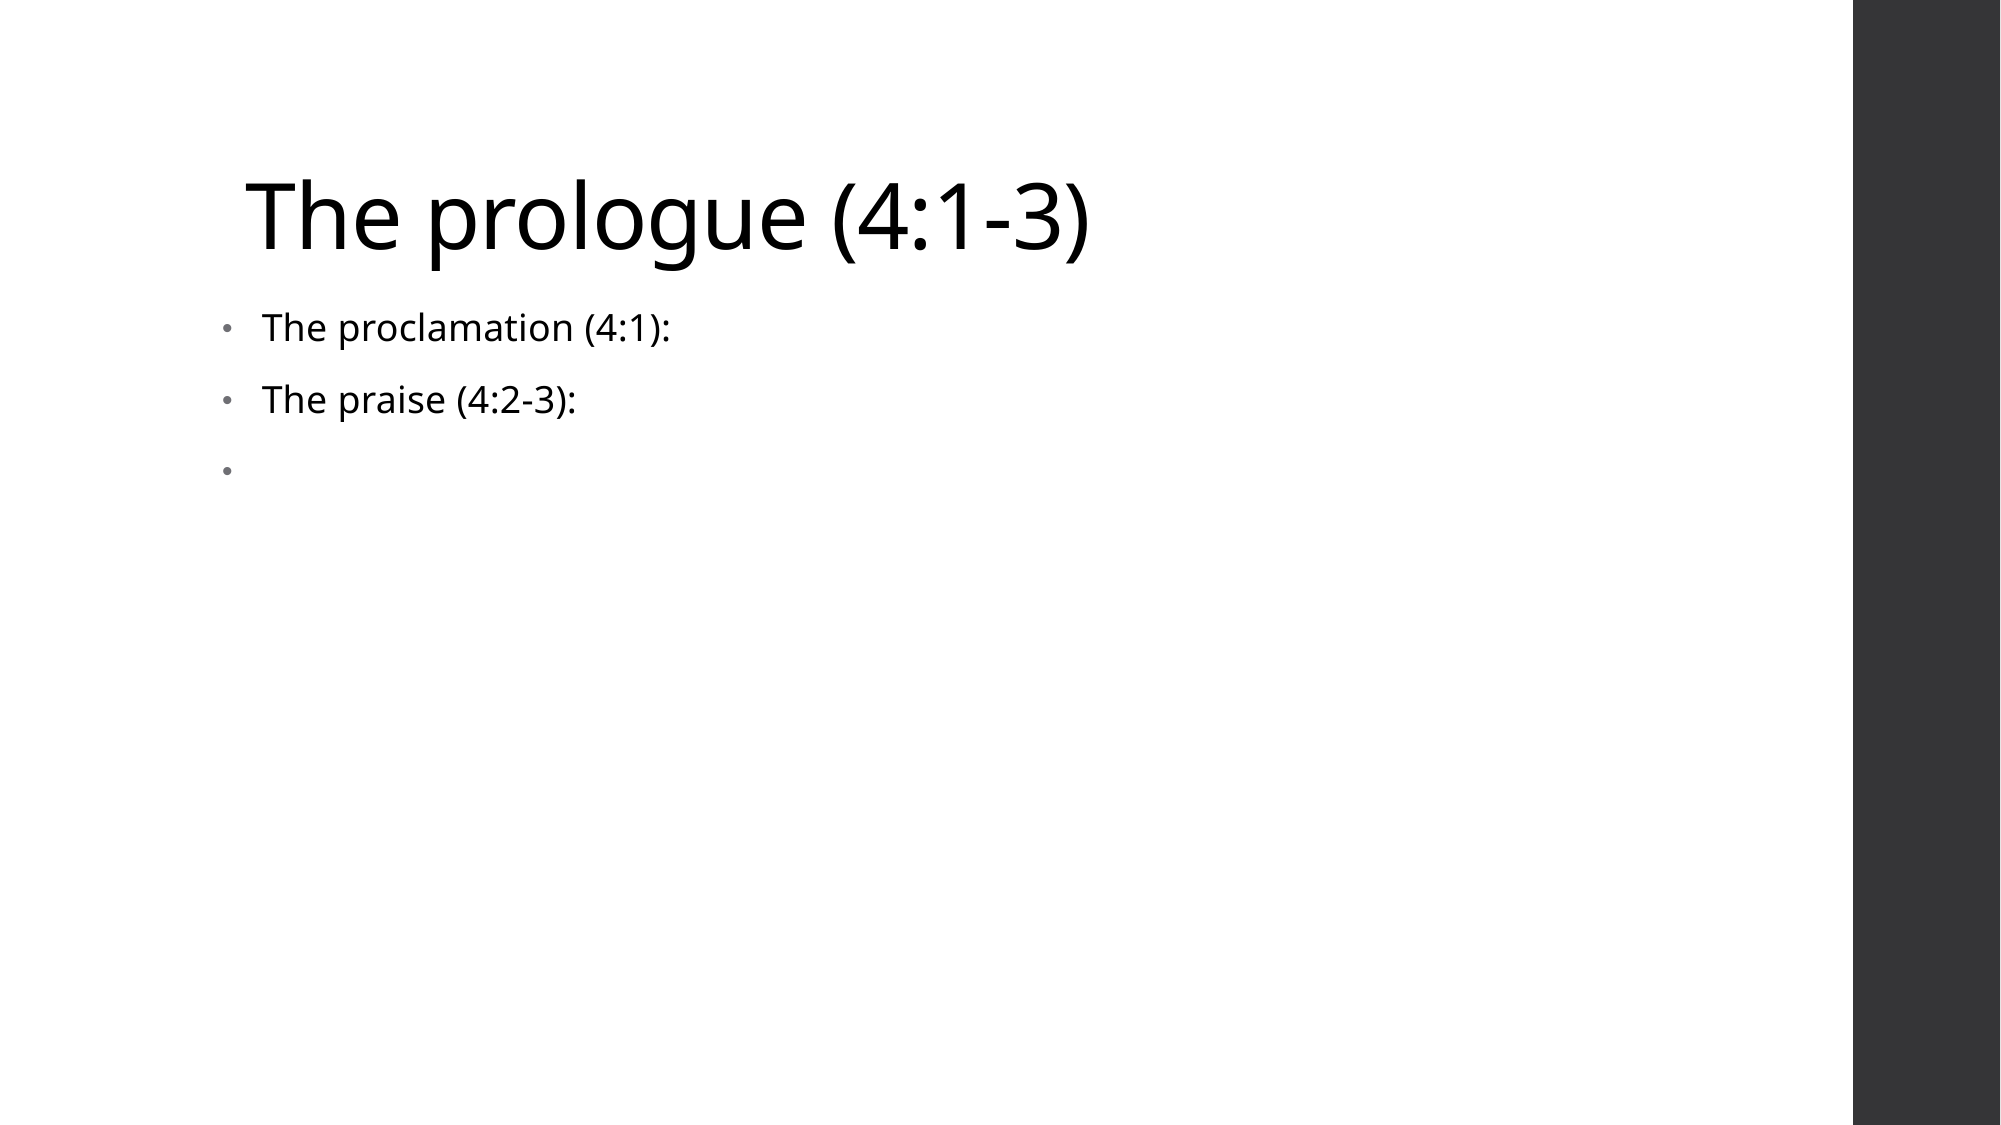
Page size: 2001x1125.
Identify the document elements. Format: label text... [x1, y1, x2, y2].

title The prologue (4:1-3) [206, 60, 1797, 278]
list The proclamation (4:1): The praise (4:2-3): [206, 299, 1617, 1014]
